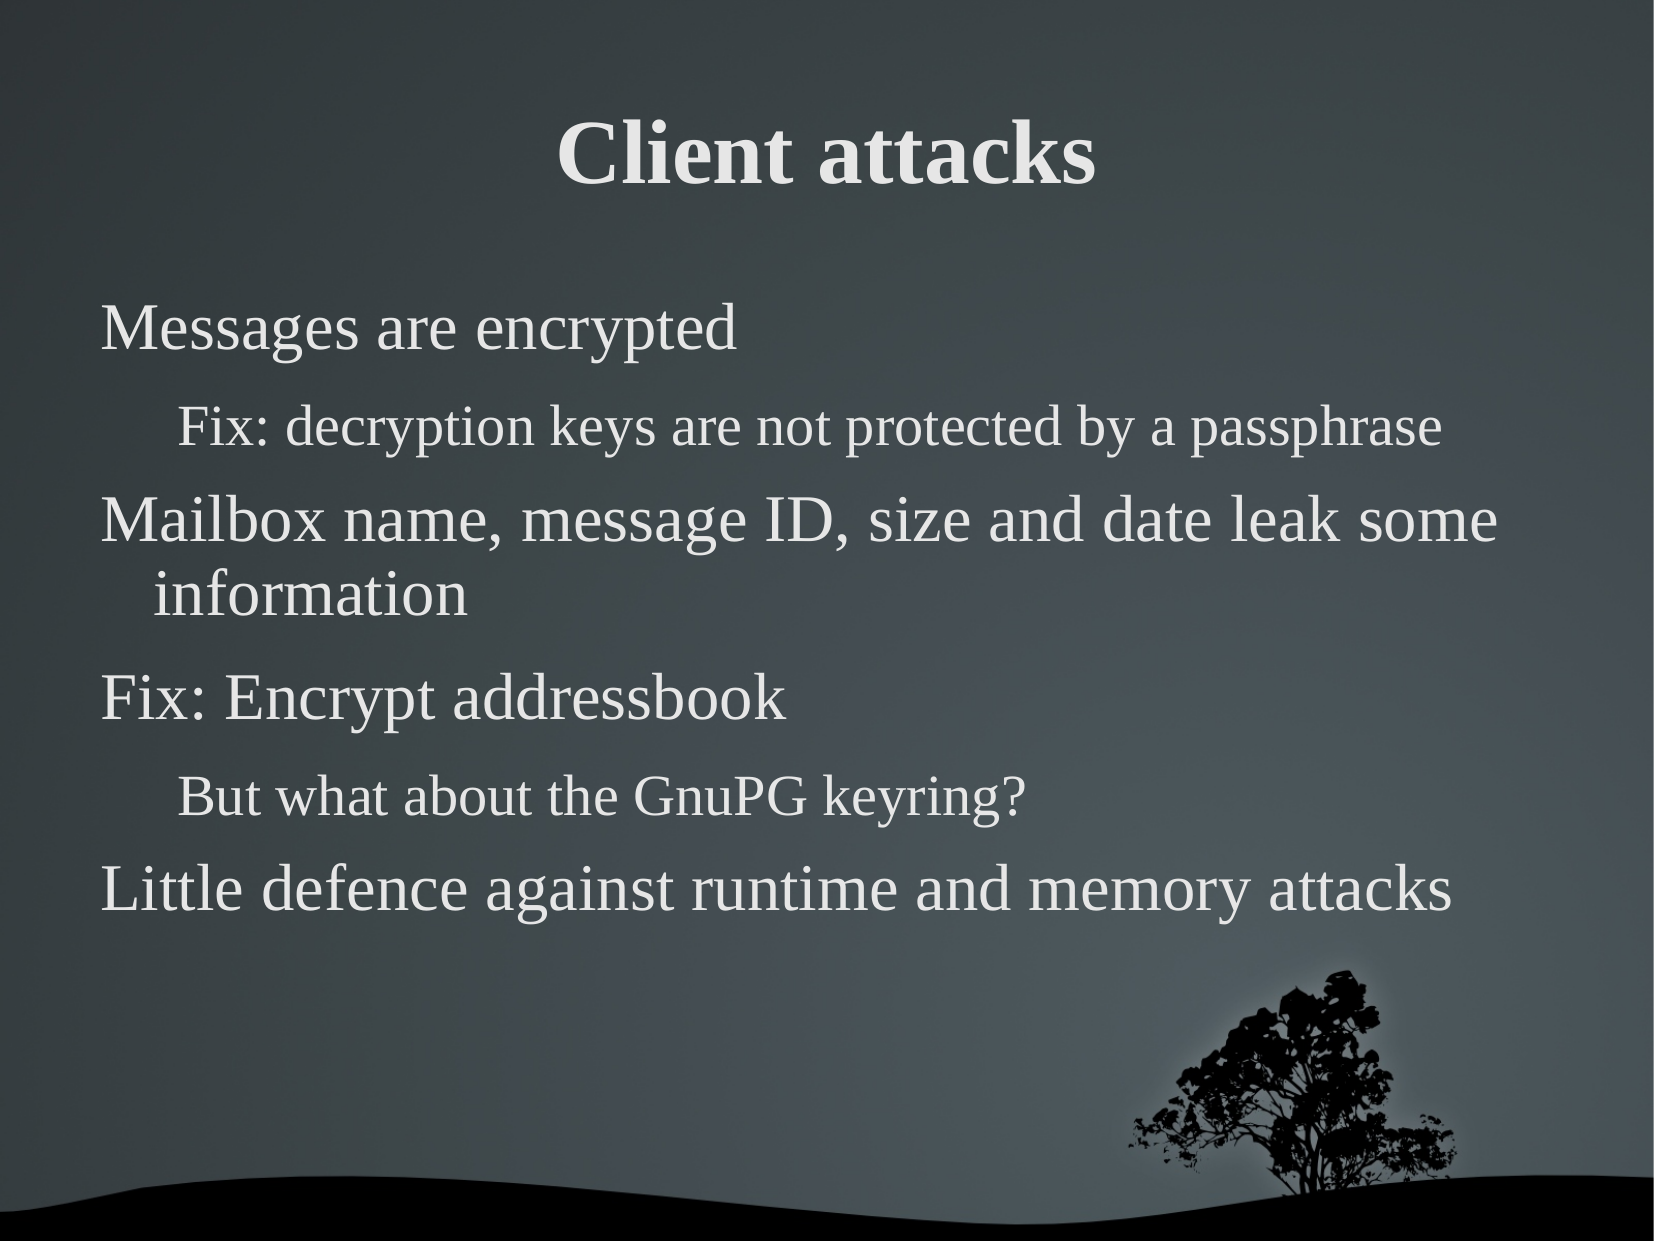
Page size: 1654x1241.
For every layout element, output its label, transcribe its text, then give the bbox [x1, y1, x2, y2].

picture [0, 0, 1654, 1241]
title Client attacks [82, 56, 1571, 250]
list Messages are encrypted Fix: decryption keys are not protected by a passphrase Mailbox name, message ID, size and date leak some information Fix: Encrypt addressbook But what about the GnuPG keyring? Little defence against runtime and memory attacks [82, 290, 1571, 1094]
